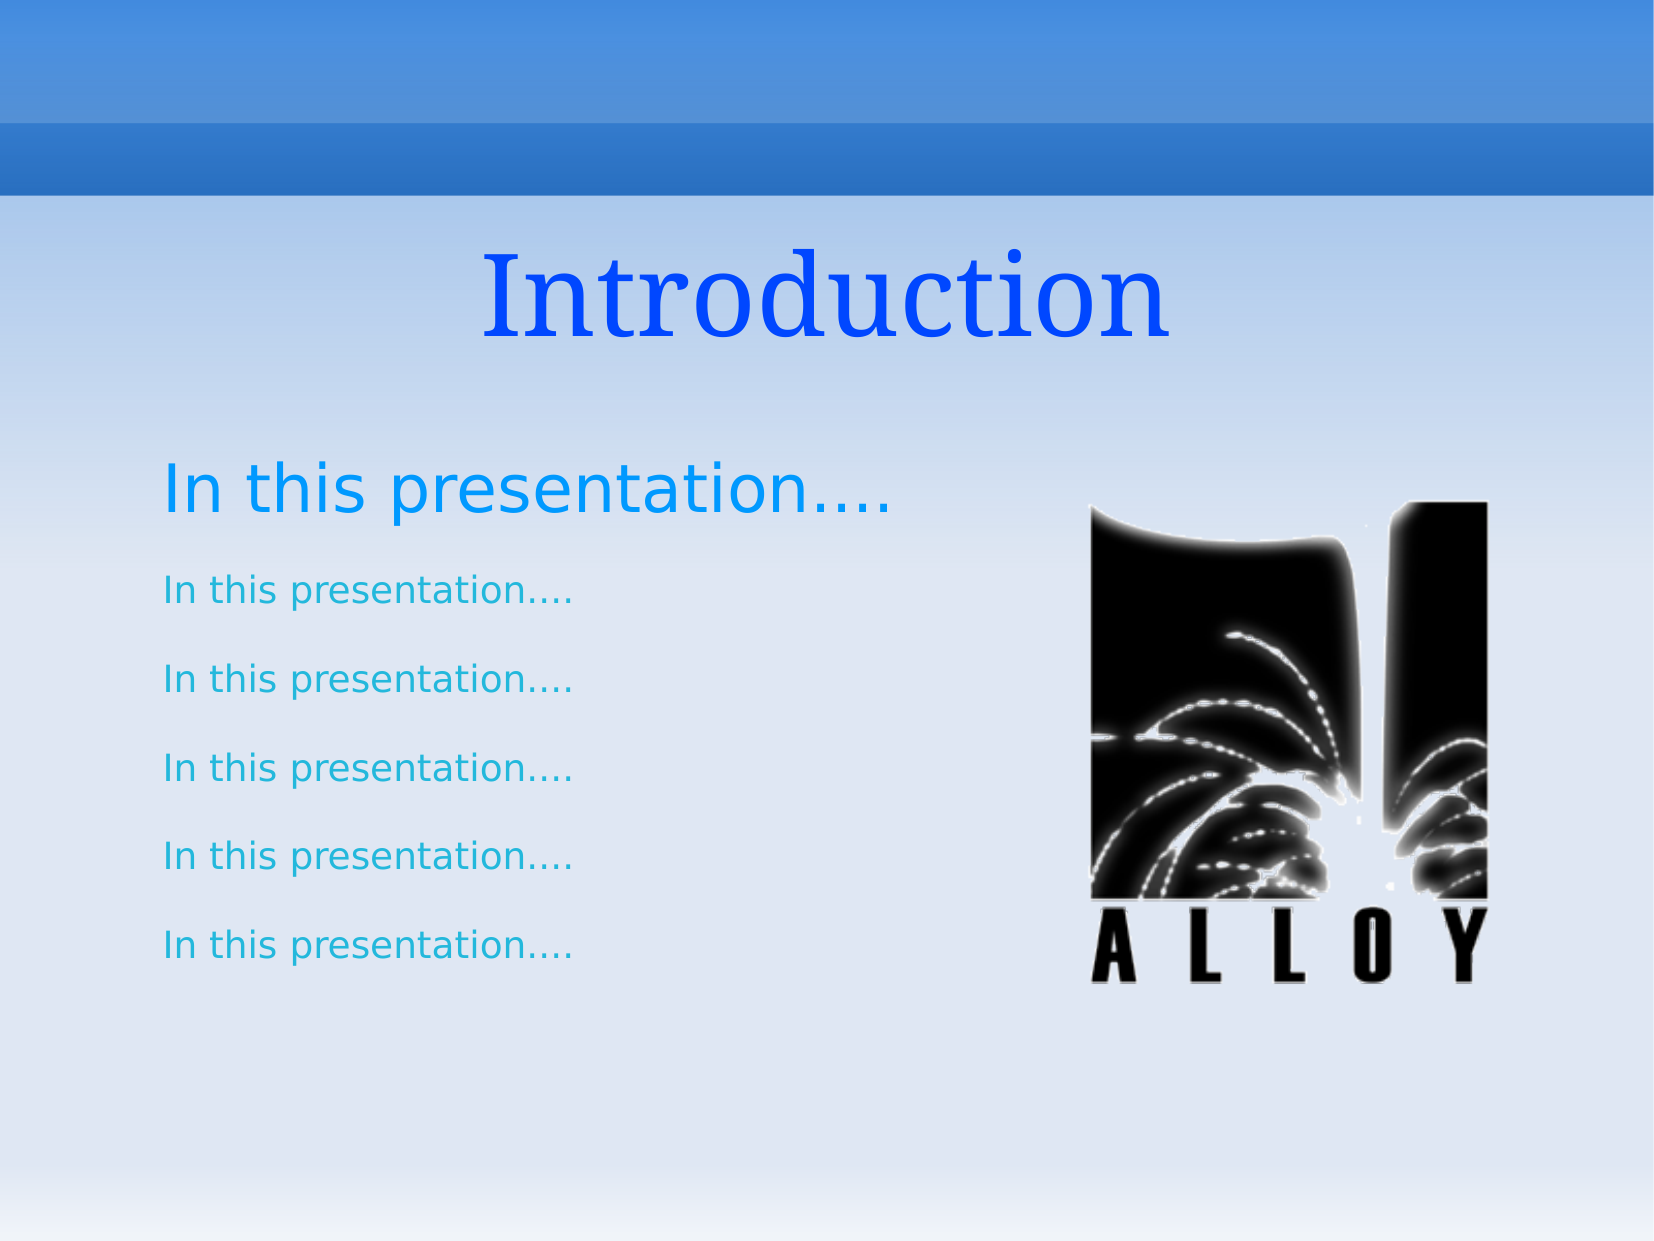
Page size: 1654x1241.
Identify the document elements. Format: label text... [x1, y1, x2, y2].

picture [0, 352, 1654, 1241]
text_box Introduction [0, 206, 1654, 352]
text_box In this presentation.... [147, 561, 945, 621]
picture [0, 0, 1654, 206]
text_box In this presentation.... [147, 738, 945, 798]
text_box In this presentation.... [147, 916, 945, 975]
text_box In this presentation.... [147, 442, 945, 536]
text_box In this presentation.... [147, 827, 945, 886]
text_box In this presentation.... [147, 650, 945, 709]
